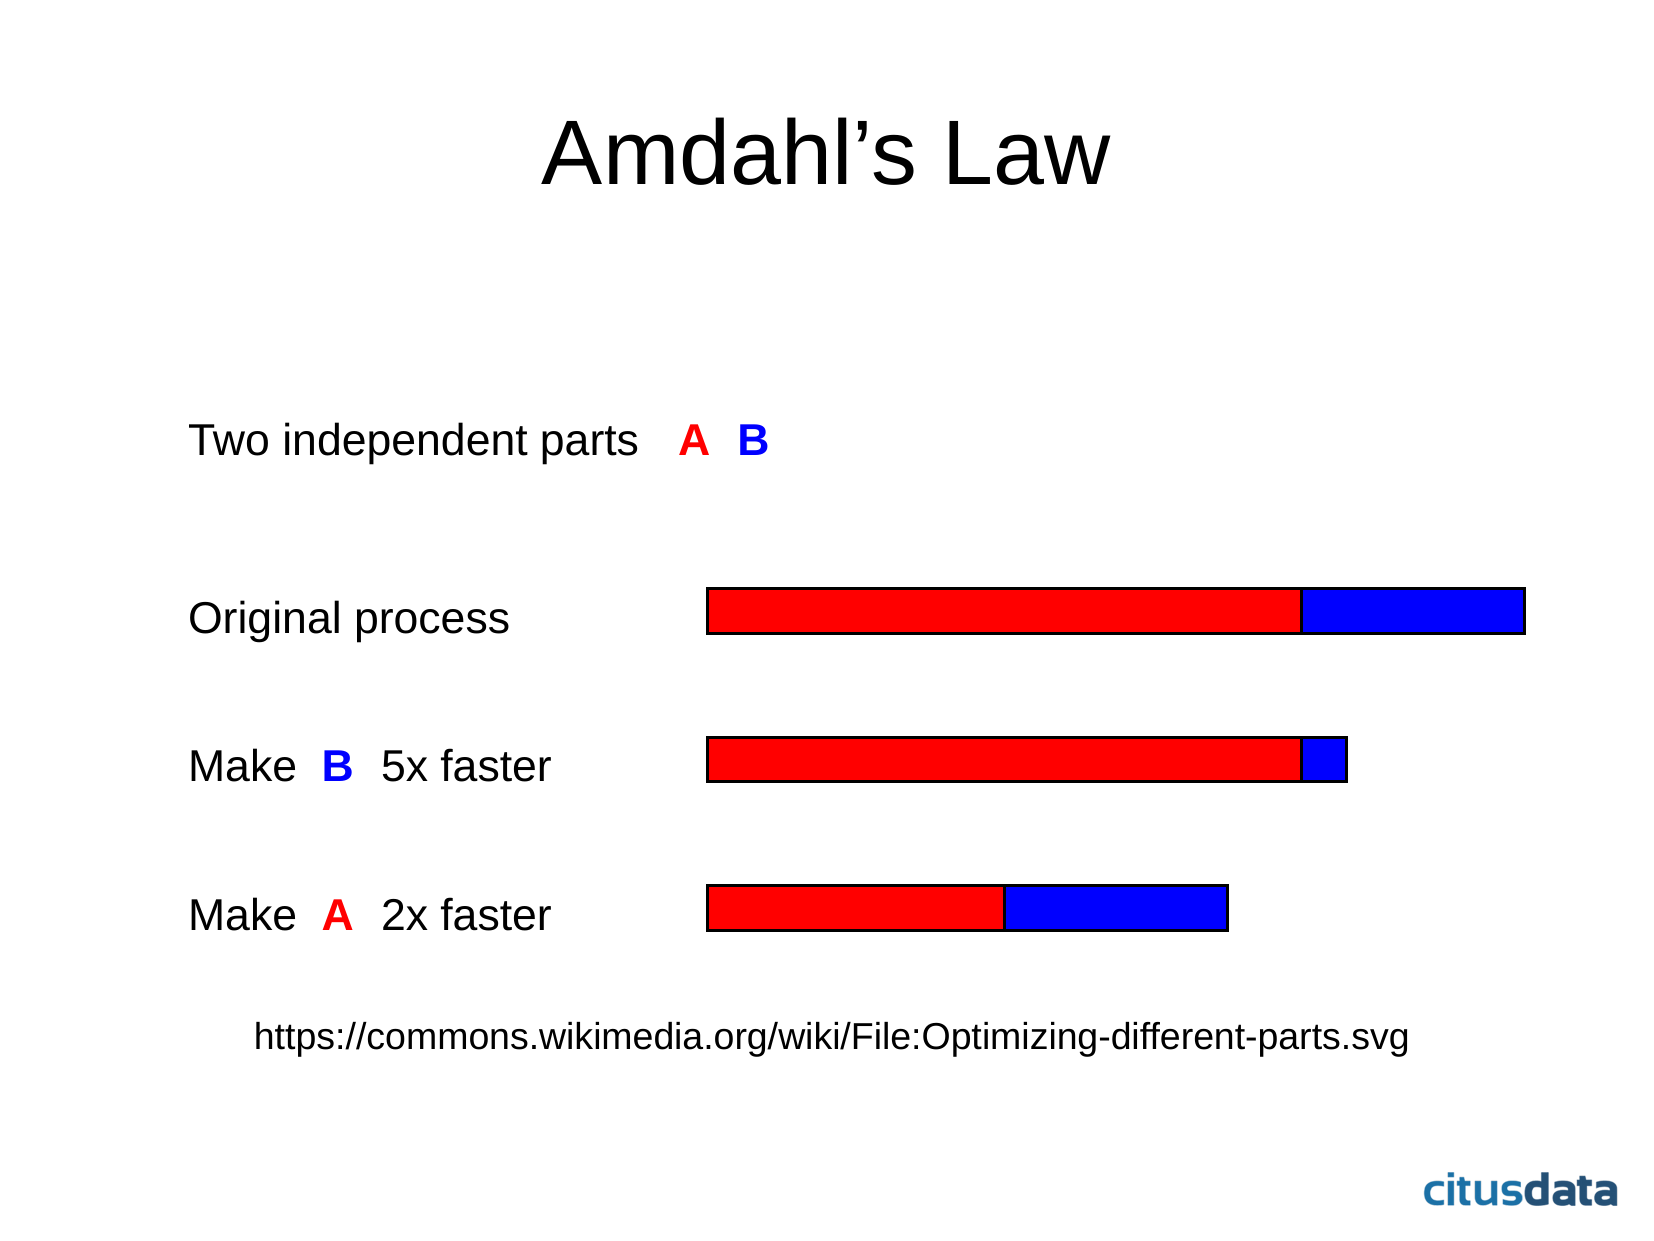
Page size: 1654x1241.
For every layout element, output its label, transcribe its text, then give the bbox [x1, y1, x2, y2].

picture [1420, 1167, 1622, 1209]
picture [82, 319, 1571, 1066]
title Amdahl’s Law [82, 49, 1571, 257]
text_box https://commons.wikimedia.org/wiki/File:Optimizing-different-parts.svg [239, 1008, 1426, 1066]
